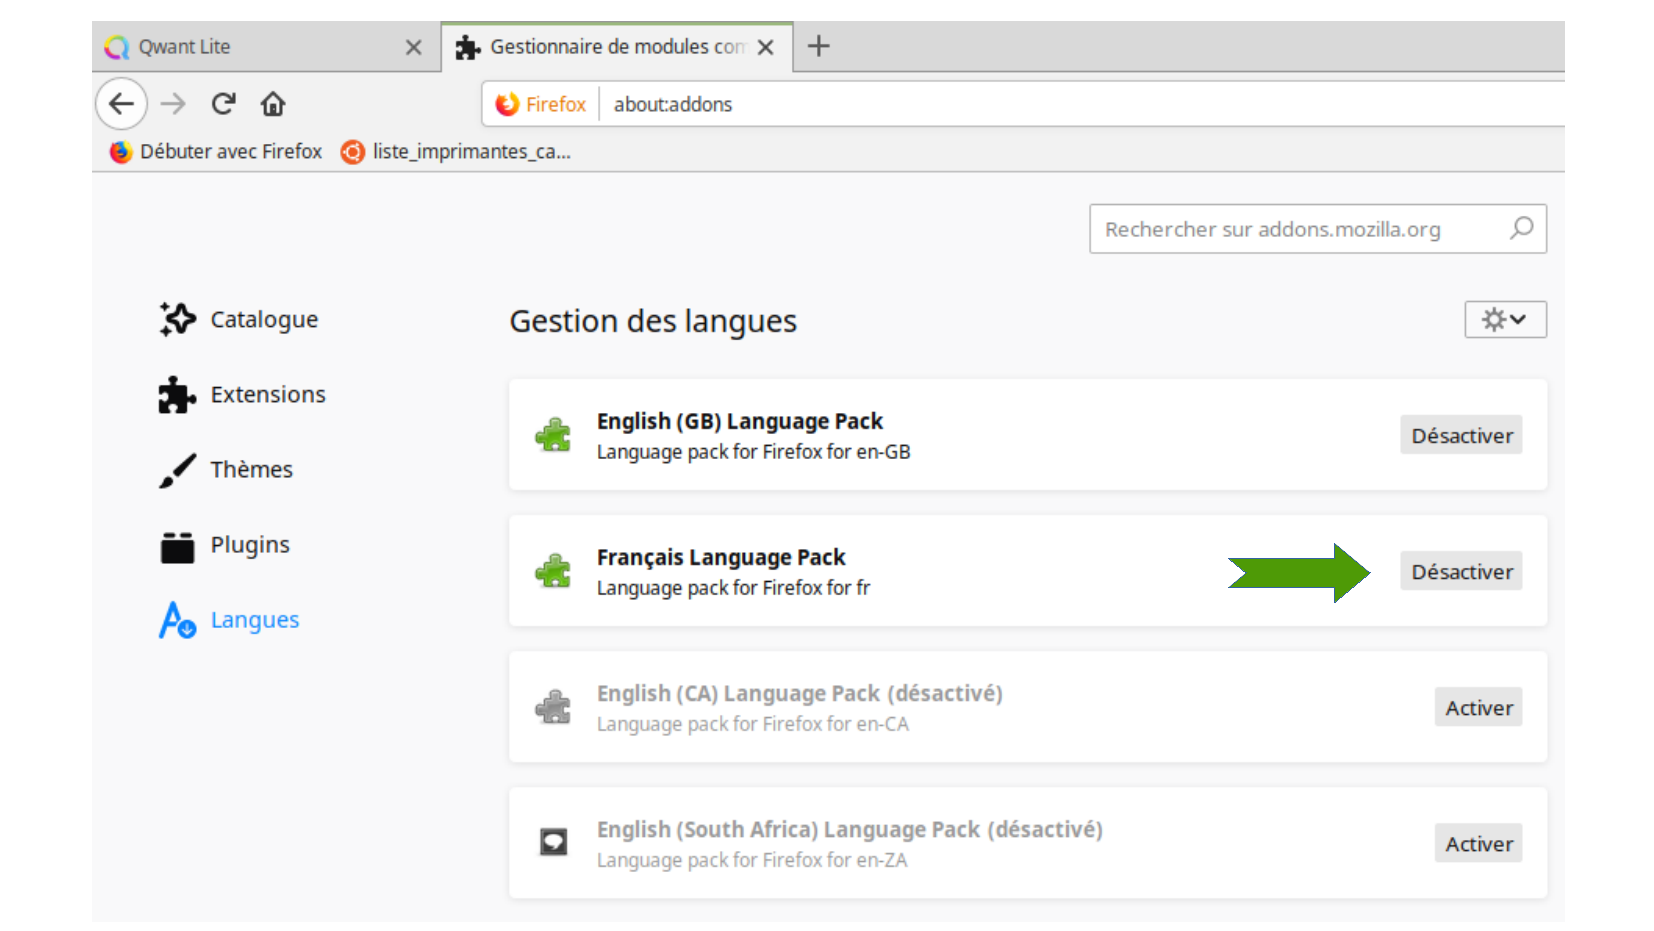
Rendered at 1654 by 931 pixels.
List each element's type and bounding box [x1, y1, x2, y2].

text_box [1228, 543, 1371, 603]
picture [92, 21, 1565, 922]
